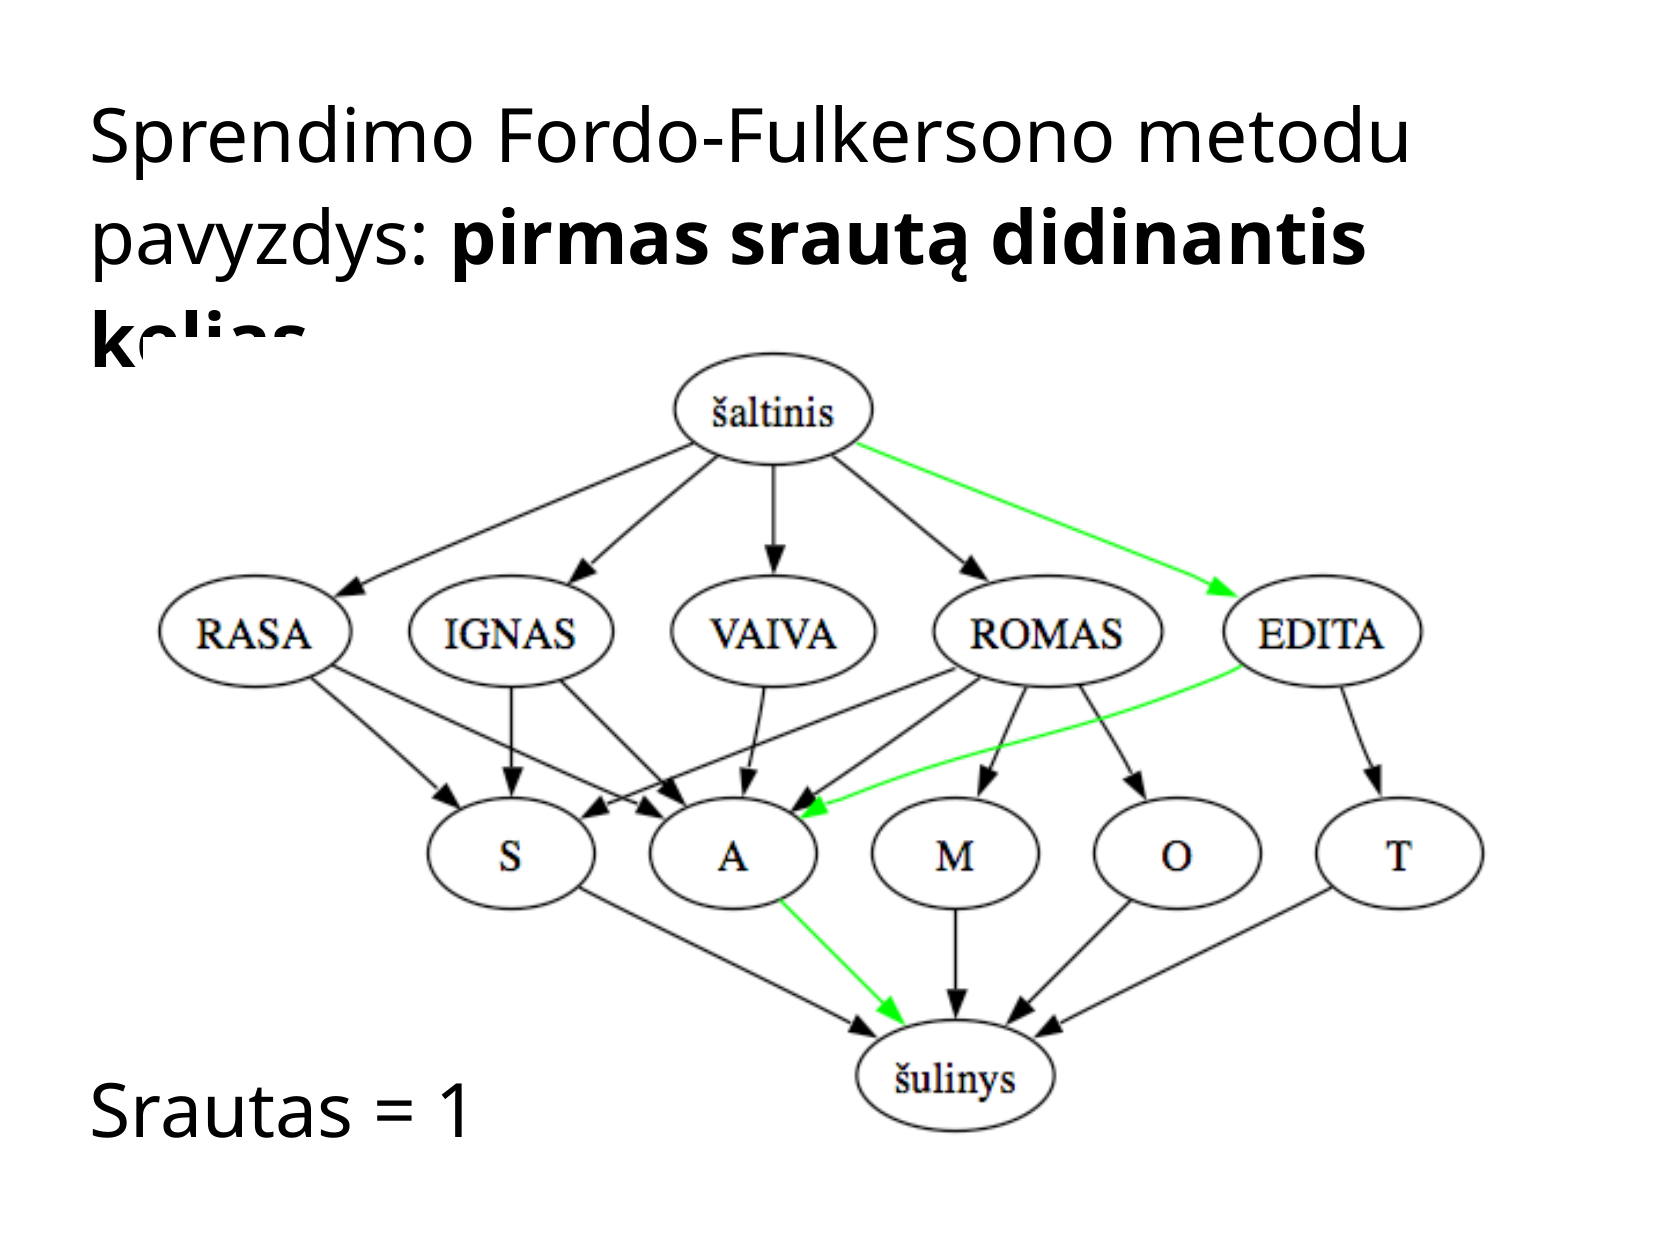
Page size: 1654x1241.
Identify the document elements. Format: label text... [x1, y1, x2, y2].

text_box Srautas = 1 [75, 1050, 676, 1153]
picture [143, 337, 1501, 1149]
text_box Sprendimo Fordo-Fulkersono metodu pavyzdys: pirmas srautą didinantis kelias. [75, 75, 1613, 265]
